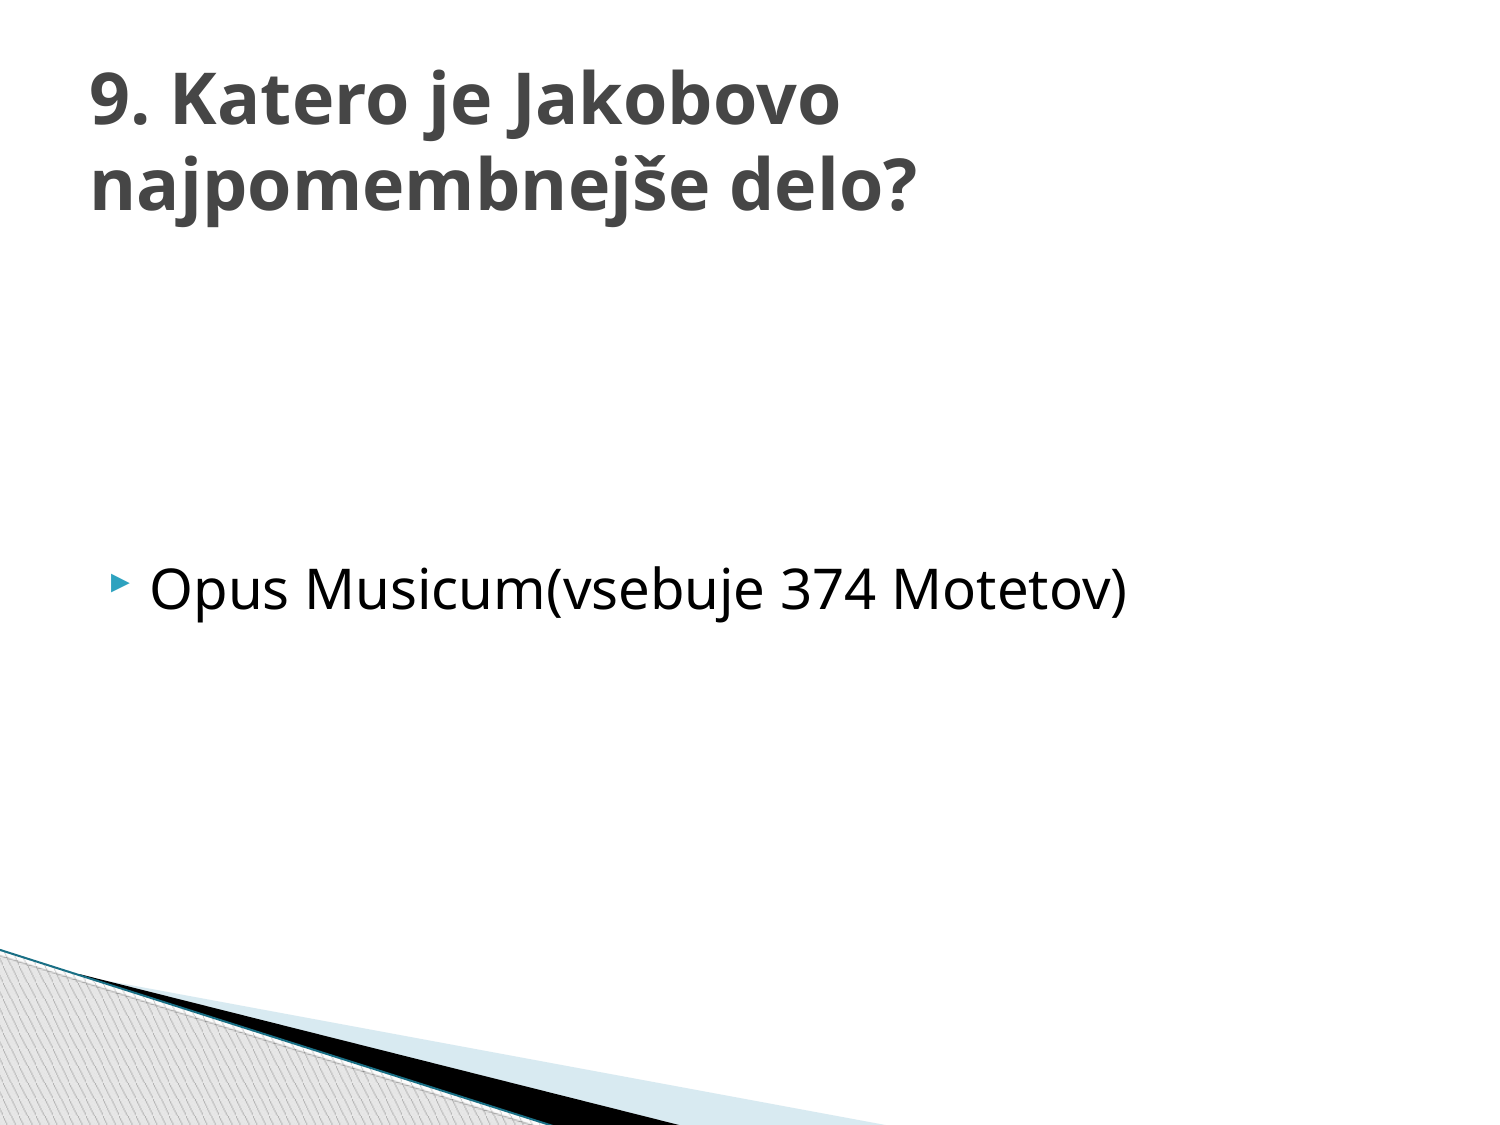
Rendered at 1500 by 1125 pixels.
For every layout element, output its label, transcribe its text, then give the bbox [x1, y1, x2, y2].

list Opus Musicum(vsebuje 374 Motetov) [75, 242, 1425, 986]
title 9. Katero je Jakobovo najpomembnejše delo? [75, 45, 1425, 233]
